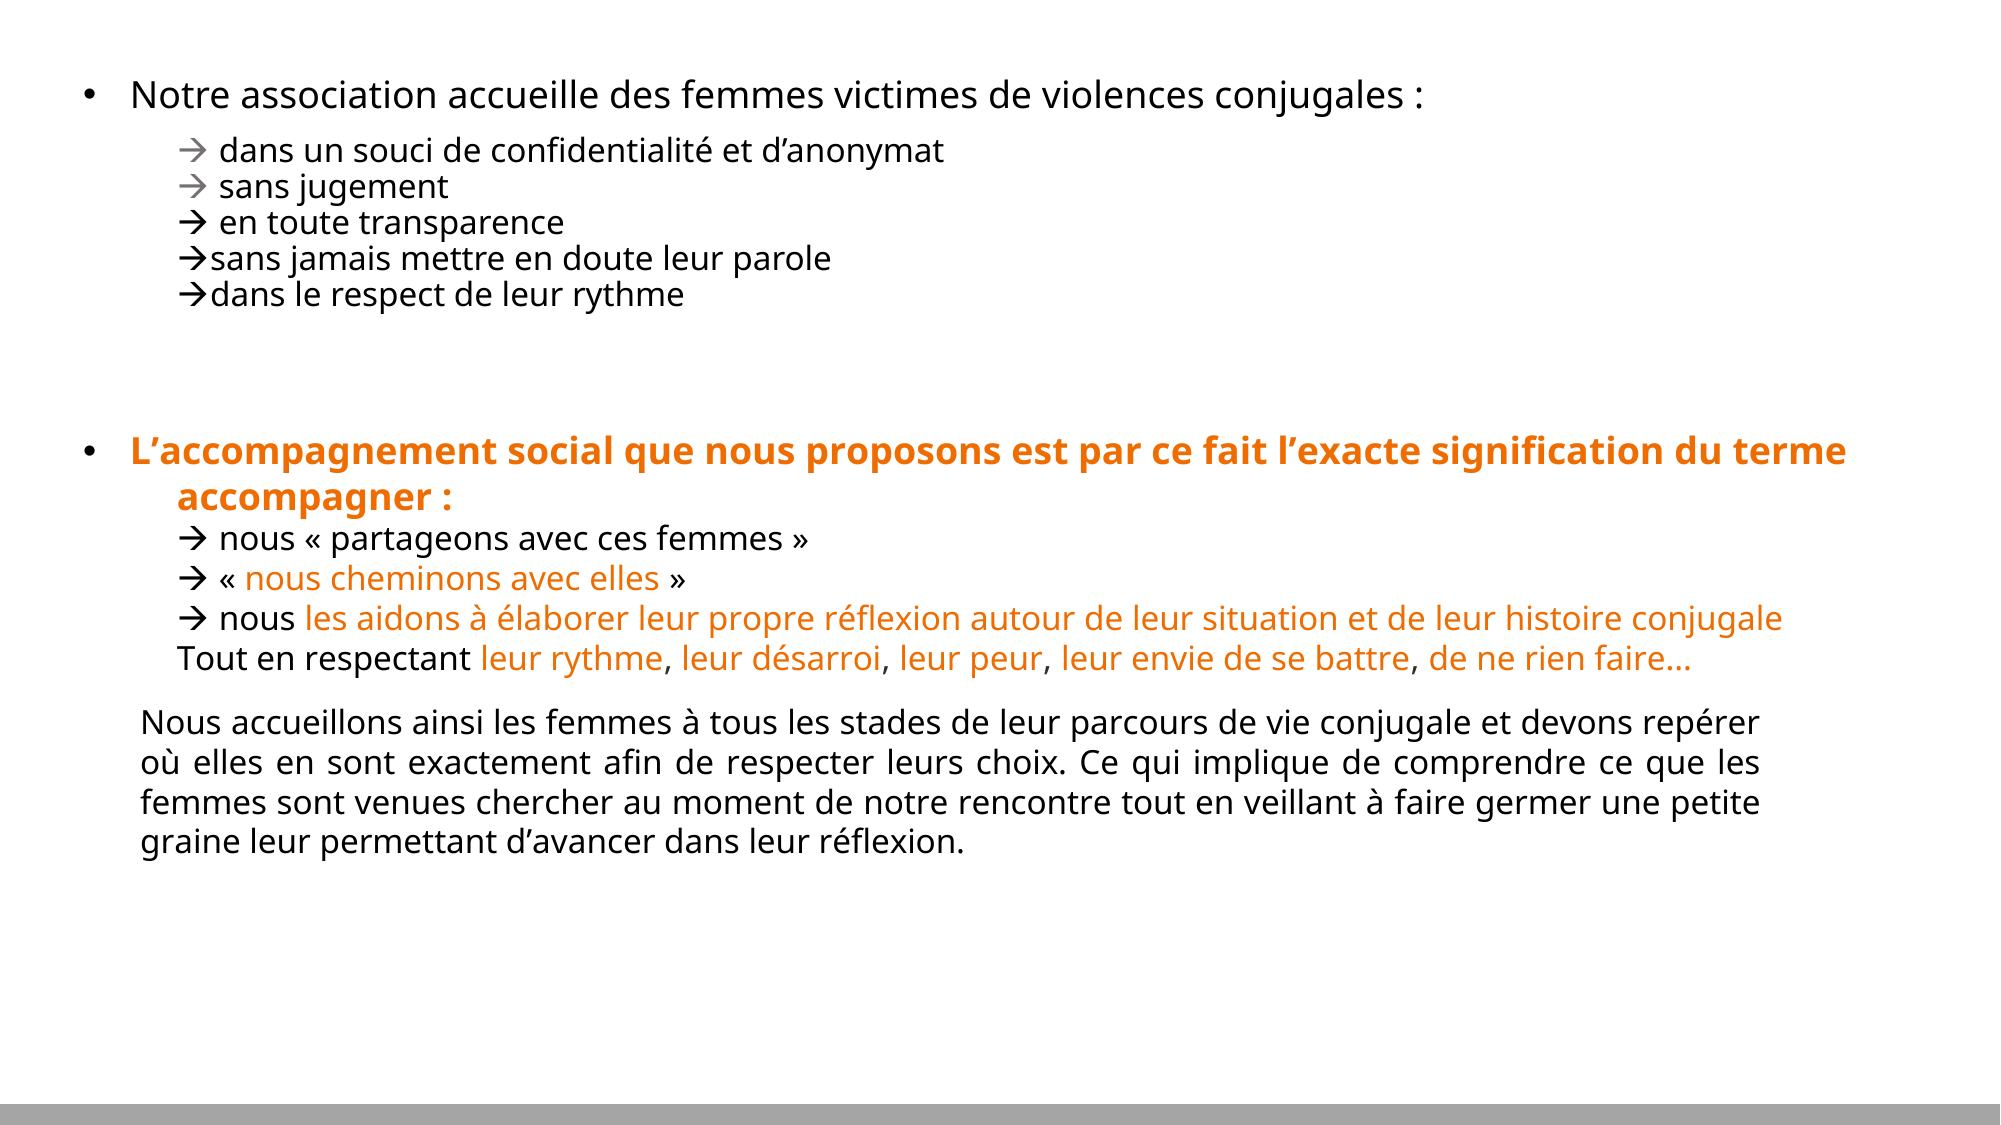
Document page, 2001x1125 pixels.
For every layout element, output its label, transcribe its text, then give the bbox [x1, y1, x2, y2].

text_box L’accompagnement social que nous proposons est par ce fait l’exacte signification du terme accompagner :  nous « partageons avec ces femmes »  « nous cheminons avec elles »  nous les aidons à élaborer leur propre réflexion autour de leur situation et de leur histoire conjugale Tout en respectant leur rythme, leur désarroi, leur peur, leur envie de se battre, de ne rien faire… [68, 420, 1887, 725]
title Notre association accueille des femmes victimes de violences conjugales :  dans un souci de confidentialité et d’anonymat  sans jugement  en toute transparence sans jamais mettre en doute leur parole dans le respect de leur rythme [68, 60, 1932, 410]
text_box Nous accueillons ainsi les femmes à tous les stades de leur parcours de vie conjugale et devons repérer où elles en sont exactement afin de respecter leurs choix. Ce qui implique de comprendre ce que les femmes sont venues chercher au moment de notre rencontre tout en veillant à faire germer une petite graine leur permettant d’avancer dans leur réflexion. [125, 693, 1779, 868]
